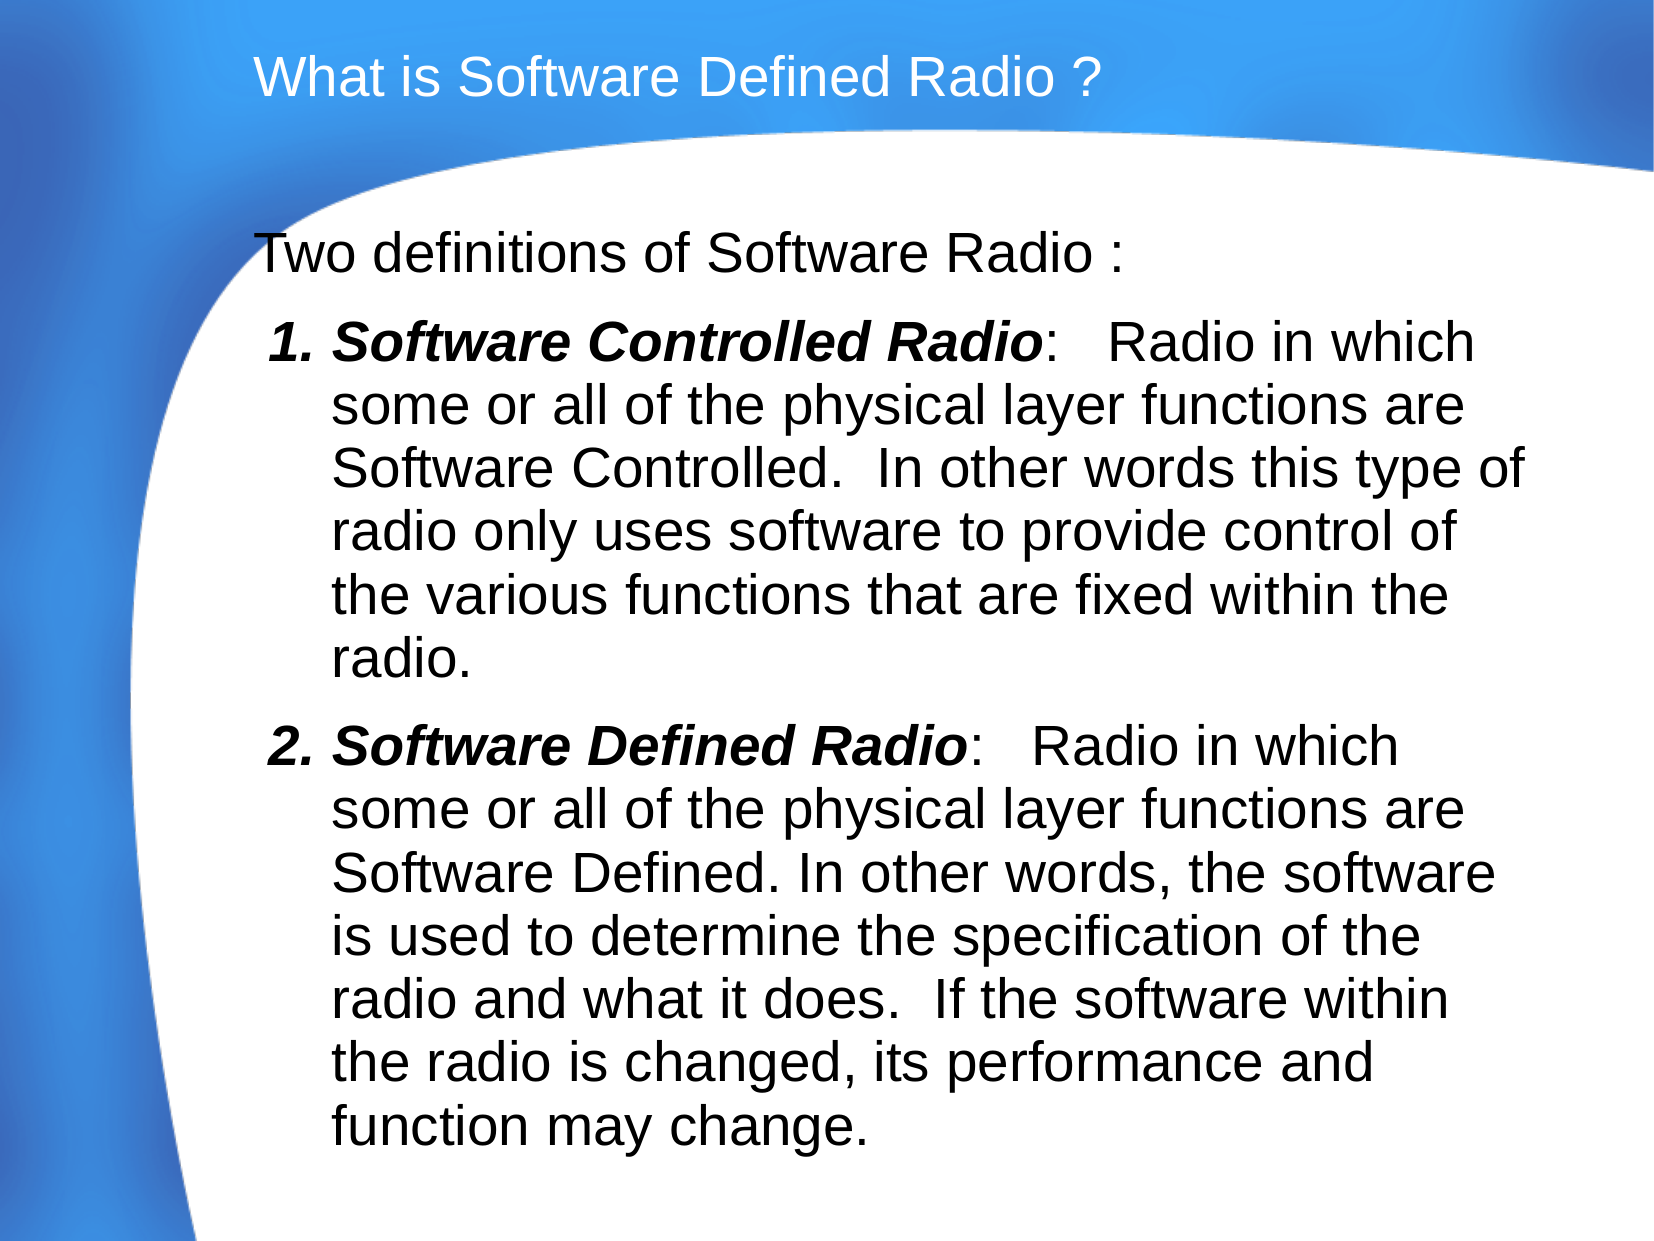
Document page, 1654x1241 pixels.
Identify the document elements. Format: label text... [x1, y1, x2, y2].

list What is Software Defined Radio ? Two definitions of Software Radio : Software Controlled Radio: Radio in which some or all of the physical layer functions are Software Controlled. In other words this type of radio only uses software to provide control of the various functions that are fixed within the radio. Software Defined Radio: Radio in which some or all of the physical layer functions are Software Defined. In other words, the software is used to determine the specification of the radio and what it does. If the software within the radio is changed, its performance and function may change. [253, 45, 1536, 1171]
picture [0, 0, 1654, 1241]
